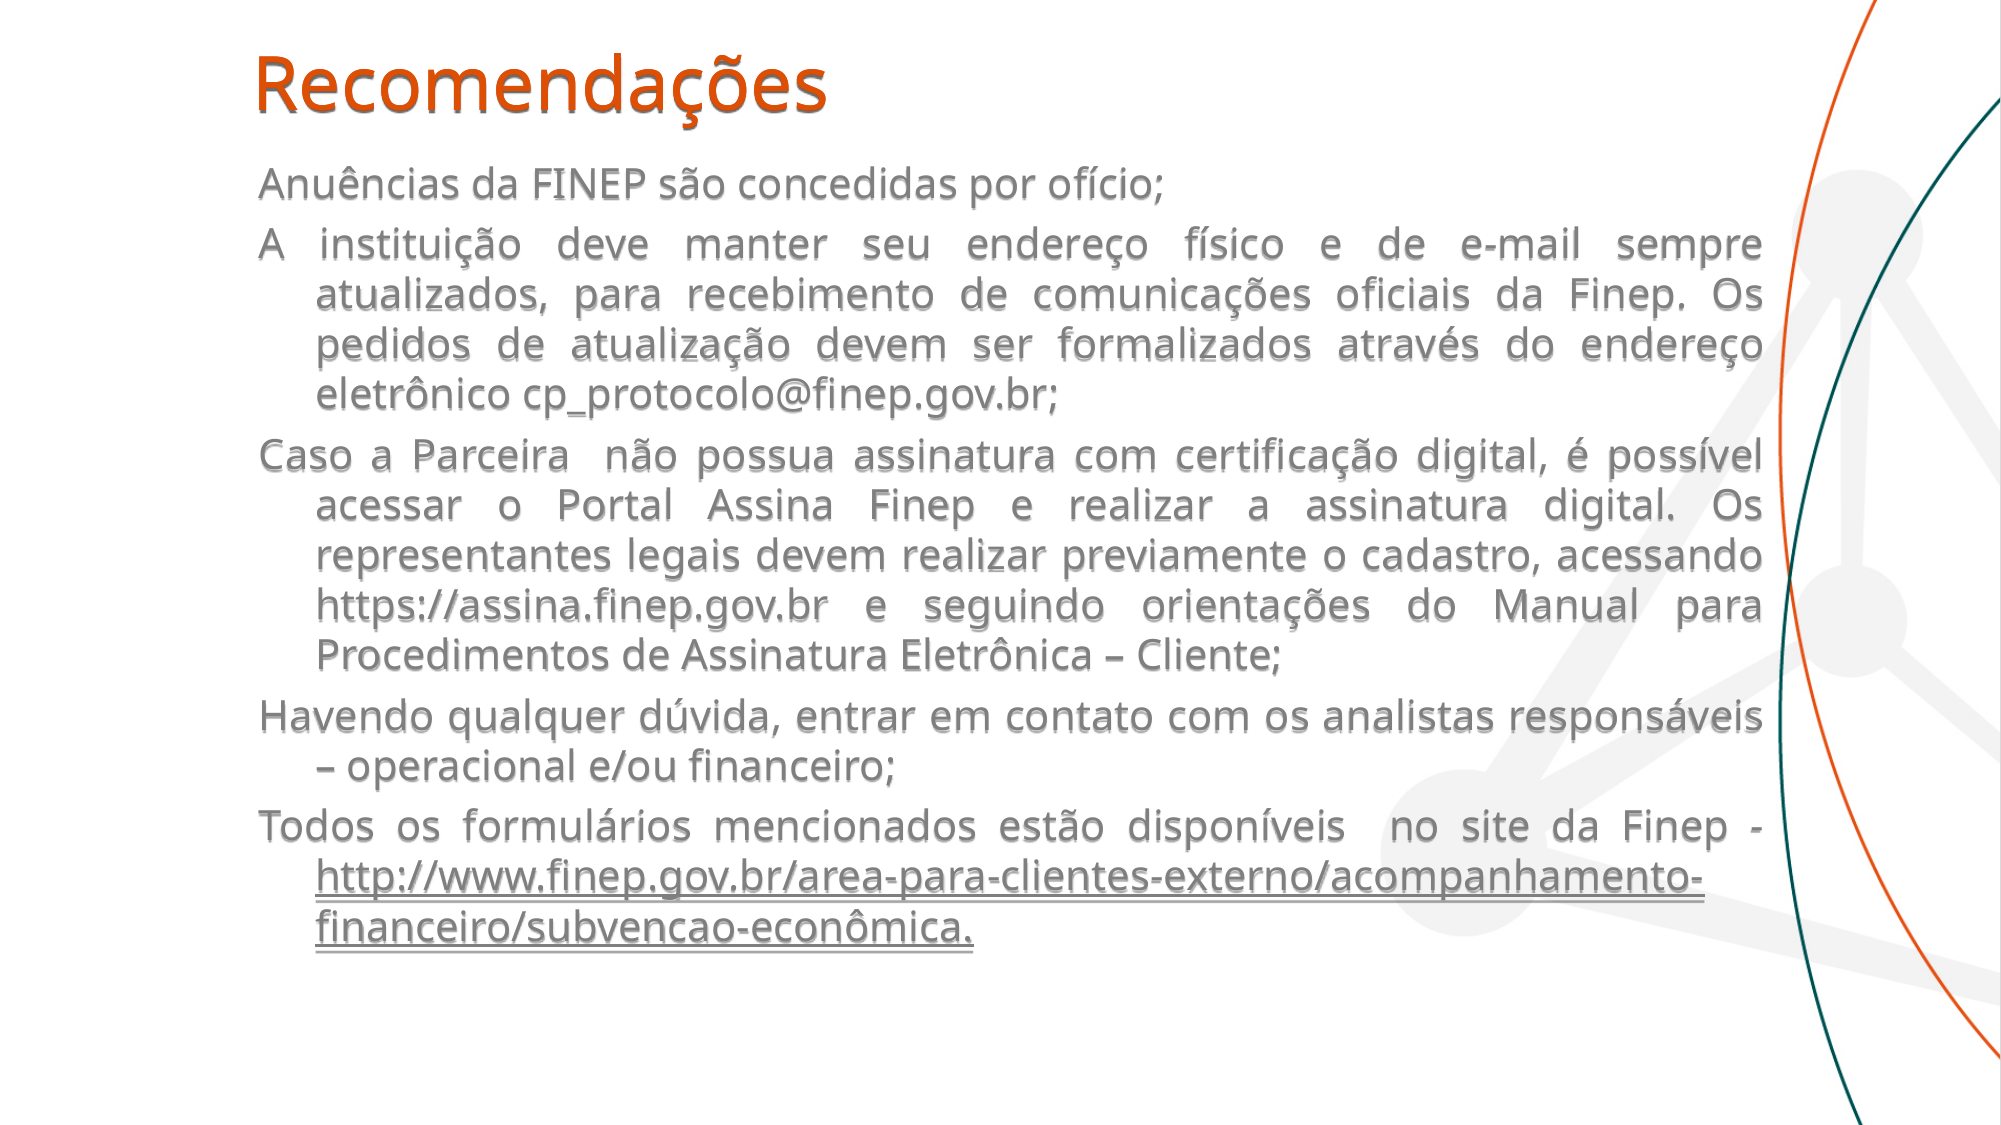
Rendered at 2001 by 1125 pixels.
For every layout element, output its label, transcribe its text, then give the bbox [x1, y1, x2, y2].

text_box Anuências da FINEP são concedidas por ofício; A instituição deve manter seu endereço físico e de e-mail sempre atualizados, para recebimento de comunicações oficiais da Finep. Os pedidos de atualização devem ser formalizados através do endereço eletrônico cp_protocolo@finep.gov.br; Caso a Parceira não possua assinatura com certificação digital, é possível acessar o Portal Assina Finep e realizar a assinatura digital. Os representantes legais devem realizar previamente o cadastro, acessando https://assina.finep.gov.br e seguindo orientações do Manual para Procedimentos de Assinatura Eletrônica – Cliente; Havendo qualquer dúvida, entrar em contato com os analistas responsáveis – operacional e/ou financeiro; Todos os formulários mencionados estão disponíveis no site da Finep - http://www.finep.gov.br/area-para-clientes-externo/acompanhamento- financeiro/subvencao-econômica. [244, 149, 1780, 1012]
text_box Recomendações [237, 27, 1250, 138]
